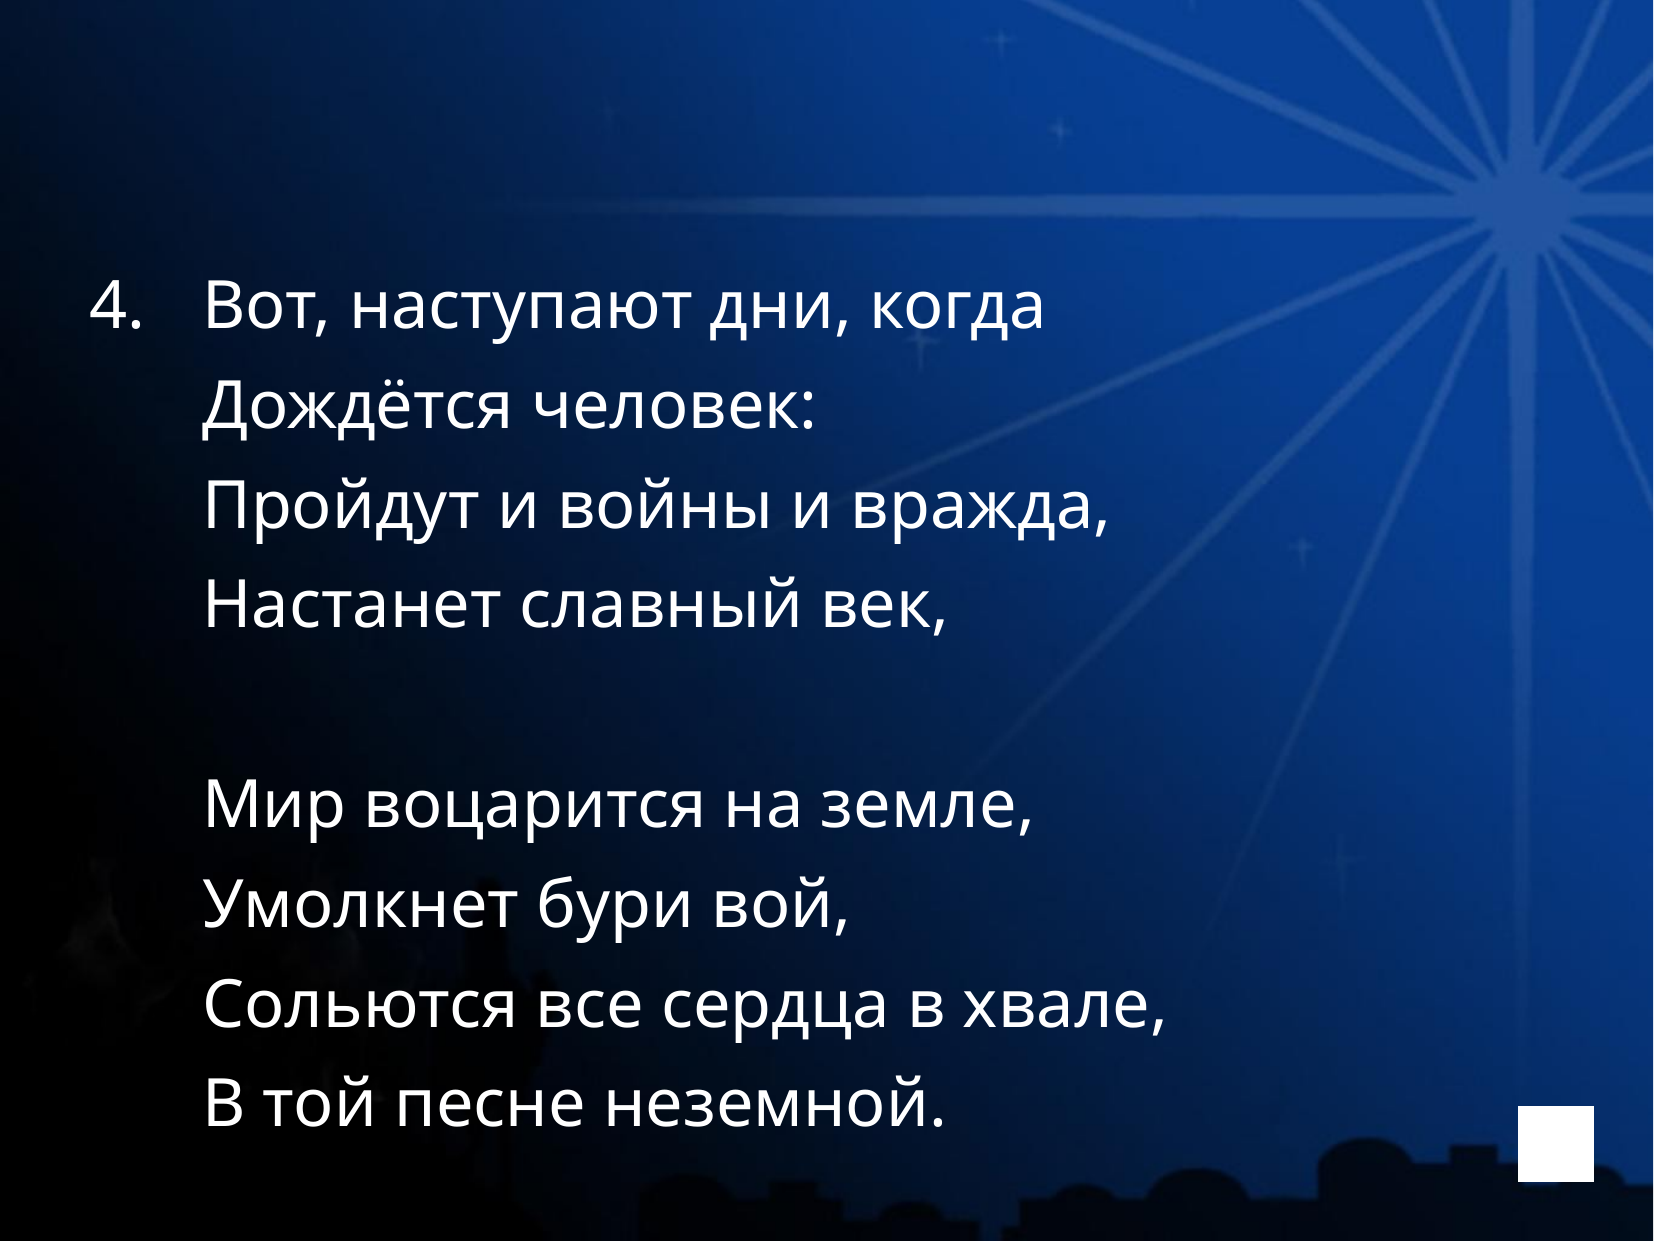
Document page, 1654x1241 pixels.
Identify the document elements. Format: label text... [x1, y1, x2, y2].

text_box 4. Вот, наступают дни, когда Дождётся человек: Пройдут и войны и вражда, Настанет славный век, Мир воцарится на земле, Умолкнет бури вой, Сольются все сердца в хвале, В той песне неземной. [75, 150, 1576, 1163]
text_box [1518, 1106, 1594, 1182]
picture [0, 0, 1654, 1241]
